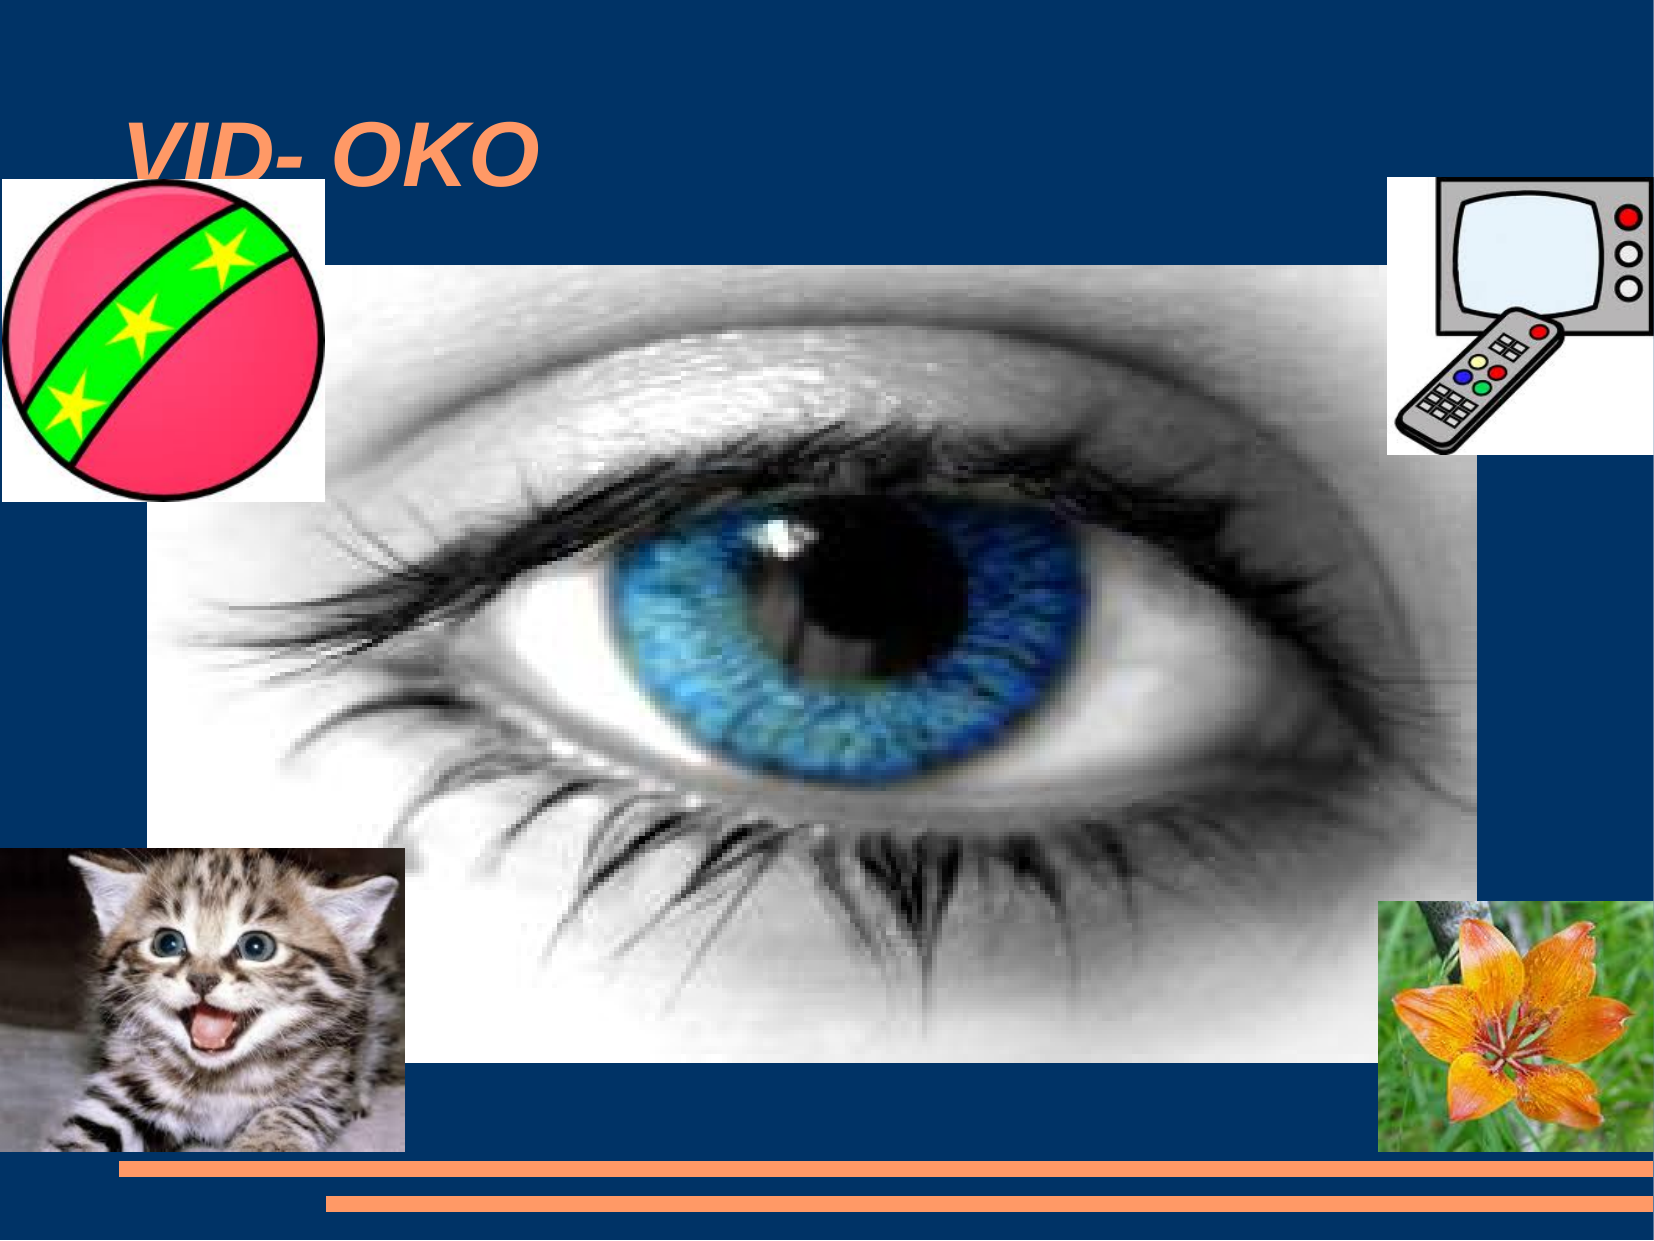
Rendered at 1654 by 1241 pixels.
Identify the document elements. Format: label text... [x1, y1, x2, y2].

picture [0, 177, 1654, 1152]
title VID- OKO [121, 46, 1534, 254]
